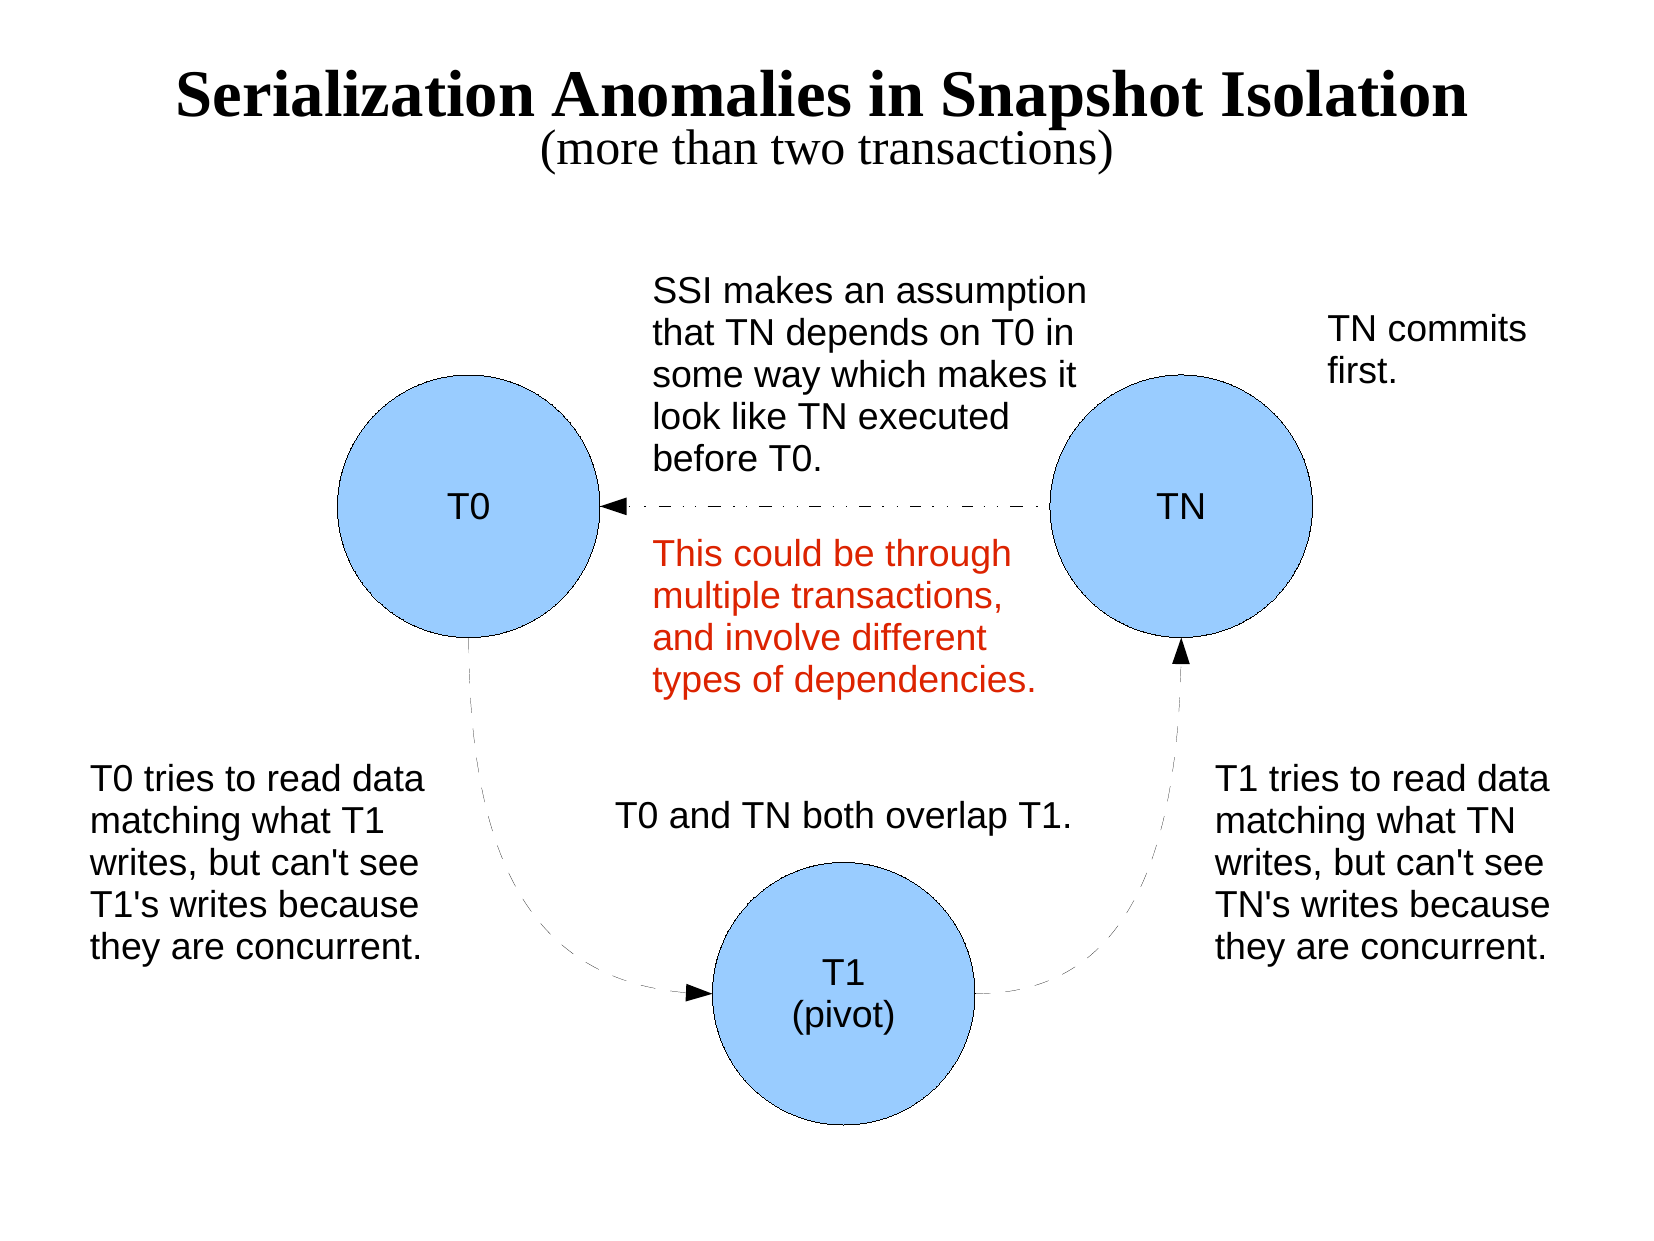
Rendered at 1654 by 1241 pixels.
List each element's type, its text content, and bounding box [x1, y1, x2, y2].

text_box T1 (pivot) [712, 887, 975, 1126]
text_box T1 tries to read data matching what TN writes, but can't see TN's writes because they are concurrent. [1200, 750, 1576, 976]
text_box This could be through multiple transactions, and involve different types of dependencies. [637, 525, 1088, 709]
text_box TN [1049, 374, 1313, 638]
text_box TN commits first. [1312, 300, 1613, 399]
text_box SSI makes an assumption that TN depends on T0 in some way which makes it look like TN executed before T0. [637, 262, 1126, 488]
text_box (more than two transactions) [525, 112, 1163, 188]
text_box T0 and TN both overlap T1. [600, 787, 1088, 887]
title Serialization Anomalies in Snapshot Isolation [112, 37, 1535, 151]
text_box T0 [337, 375, 600, 638]
text_box T0 tries to read data matching what T1 writes, but can't see T1's writes because they are concurrent. [75, 750, 451, 976]
